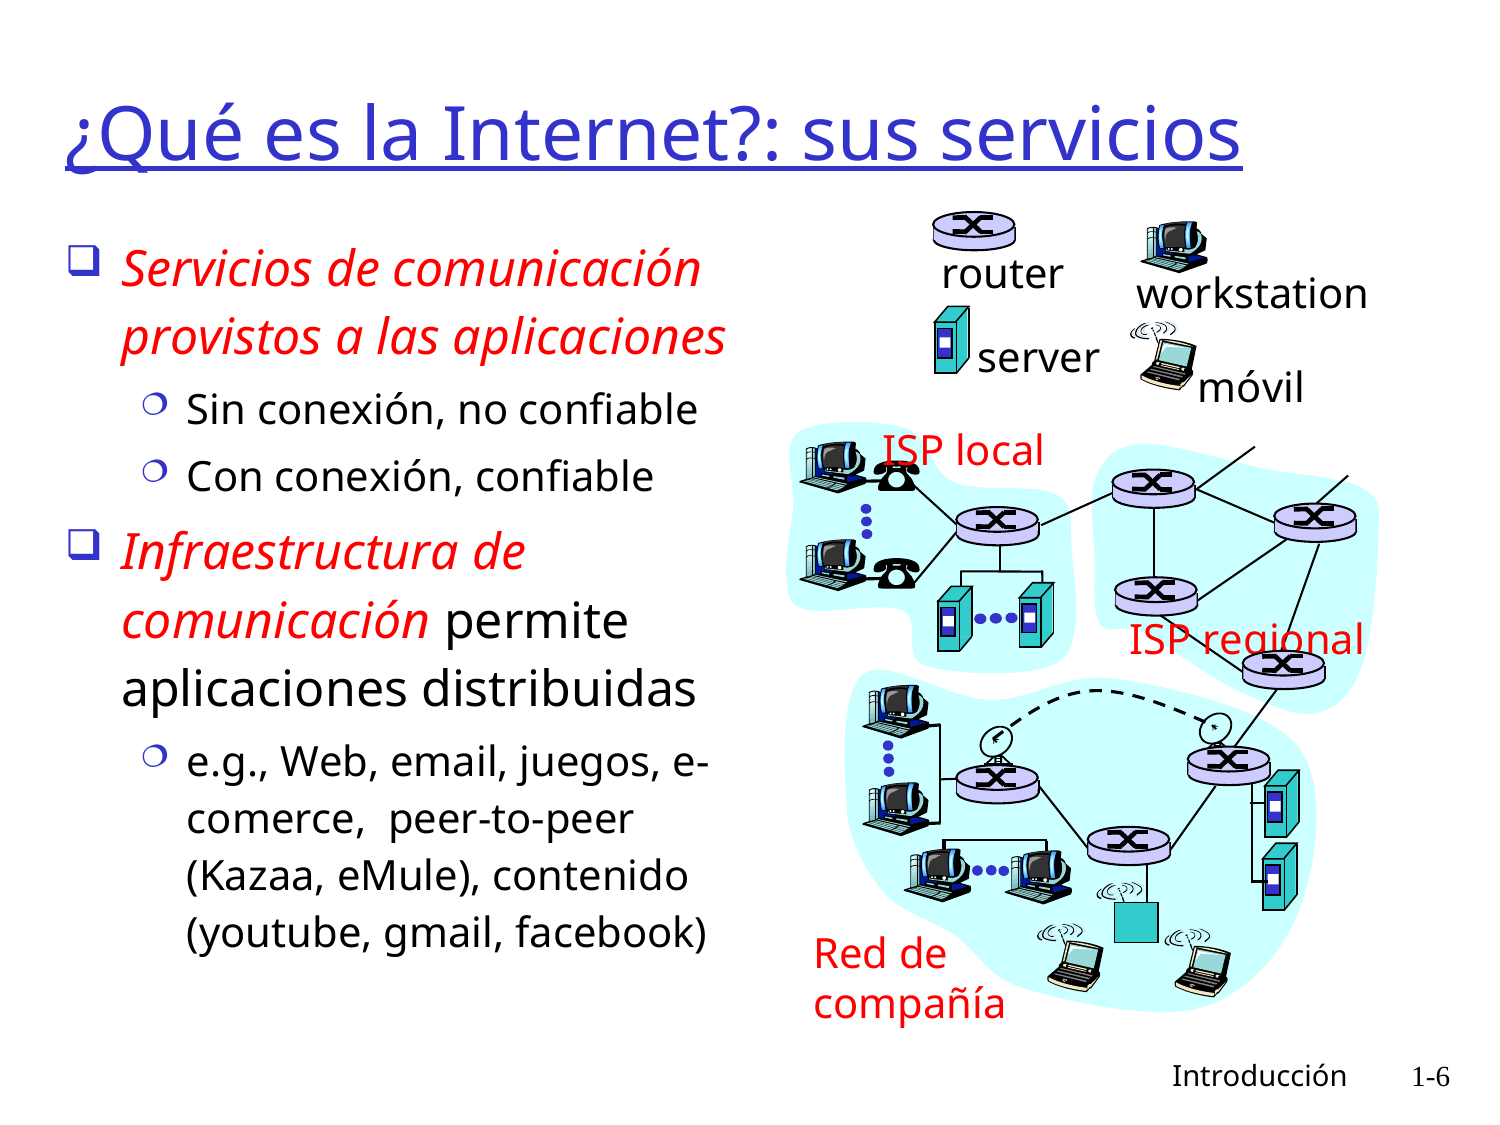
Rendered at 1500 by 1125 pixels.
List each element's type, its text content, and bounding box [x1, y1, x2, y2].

text_box [1091, 443, 1379, 630]
text_box [1203, 650, 1360, 714]
picture [873, 558, 920, 589]
picture [1164, 927, 1231, 998]
text_box ISP regional [1114, 605, 1381, 671]
picture [1198, 712, 1233, 750]
picture [979, 725, 1014, 766]
text_box Red de compañía [798, 919, 1022, 1036]
picture [1037, 880, 1146, 993]
text_box [934, 306, 969, 374]
picture [1004, 849, 1073, 905]
list Servicios de comunicación provistos a las aplicaciones Sin conexión, no confiable Con conexión, confiable Infraestructura de comunicación permite aplicaciones distribuidas e.g., Web, email, juegos, e-comerce, peer-to-peer (Kazaa, eMule), contenido (youtube, gmail, facebook) [50, 224, 775, 988]
text_box ISP local [867, 416, 1061, 482]
text_box workstation [1122, 259, 1385, 326]
picture [903, 848, 973, 903]
picture [1140, 220, 1209, 259]
text_box router [926, 238, 1081, 305]
picture [873, 482, 917, 491]
text_box Introducción [887, 1050, 1362, 1125]
picture [862, 781, 931, 837]
picture [1148, 880, 1159, 902]
picture [862, 684, 931, 739]
picture [913, 482, 920, 488]
title ¿Qué es la Internet?: sus servicios [49, 37, 1425, 225]
text_box 1-<number> [1362, 1050, 1466, 1125]
text_box [844, 669, 1317, 1013]
text_box móvil [1183, 353, 1320, 419]
picture [799, 538, 868, 592]
picture [799, 441, 868, 494]
text_box [933, 212, 1015, 238]
picture [1129, 326, 1197, 391]
text_box server [962, 322, 1116, 389]
text_box [785, 422, 1077, 674]
